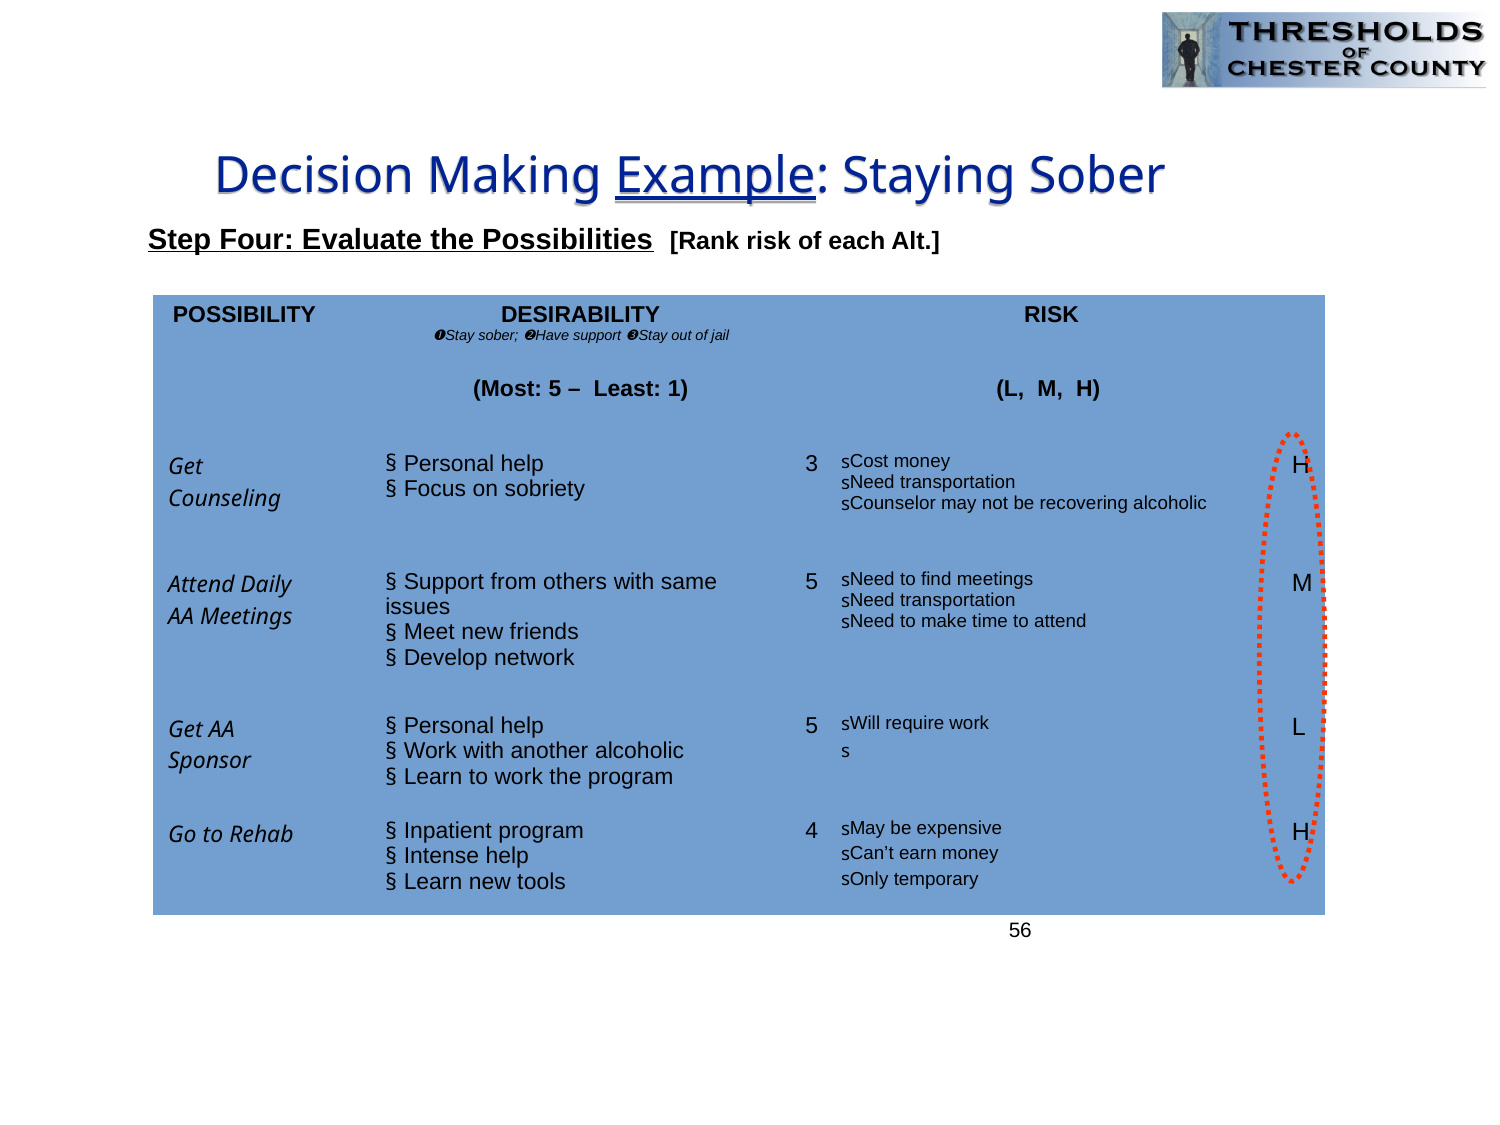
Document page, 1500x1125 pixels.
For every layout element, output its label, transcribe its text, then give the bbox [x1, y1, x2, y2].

table_cell [335, 443, 371, 561]
table_header [335, 295, 371, 369]
table_cell Support from others with same issues Meet new friends Develop network [371, 561, 791, 705]
table_cell 3 [791, 443, 826, 561]
text_box Step Four: Evaluate the Possibilities [Rank risk of each Alt.] [132, 212, 1326, 263]
table_cell Will require work [826, 705, 1277, 810]
table_cell May be expensive Can’t earn money Only temporary [826, 810, 1277, 915]
table_cell Personal help Work with another alcoholic Learn to work the program [371, 705, 791, 810]
table_cell [1277, 369, 1325, 443]
table_cell H [1277, 810, 1325, 915]
table_cell (Most: 5 – Least: 1) [371, 369, 791, 443]
table_header DESIRABILITY Stay sober; Have support Stay out of jail [371, 295, 791, 369]
table_cell L [1277, 705, 1325, 810]
table_cell [335, 705, 371, 810]
table_cell [153, 369, 335, 443]
table_header RISK [826, 295, 1277, 369]
table_cell Inpatient program Intense help Learn new tools [371, 810, 791, 915]
table_cell M [1277, 561, 1325, 705]
table_cell [335, 561, 371, 705]
table_header POSSIBILITY [153, 295, 335, 369]
table_cell [335, 369, 371, 443]
title Decision Making Example: Staying Sober [24, 125, 1370, 221]
table_cell Get Counseling [153, 443, 335, 561]
table_cell 4 [791, 810, 826, 915]
table_cell Attend Daily AA Meetings [153, 561, 335, 705]
table_cell 5 [791, 561, 826, 705]
table_cell Get AA Sponsor [153, 705, 335, 810]
table_cell Cost money Need transportation Counselor may not be recovering alcoholic [826, 443, 1277, 561]
table_cell Go to Rehab [153, 810, 335, 915]
table_cell Need to find meetings Need transportation Need to make time to attend [826, 561, 1277, 705]
table_header [791, 295, 826, 369]
table_cell (L, M, H) [826, 369, 1277, 443]
table_cell Personal help Focus on sobriety [371, 443, 791, 561]
table_cell H [1277, 443, 1325, 561]
text_box 56 [993, 915, 1229, 966]
table_cell [335, 810, 371, 915]
table_cell 5 [791, 705, 826, 810]
table_cell [791, 369, 826, 443]
table_header [1277, 295, 1325, 369]
